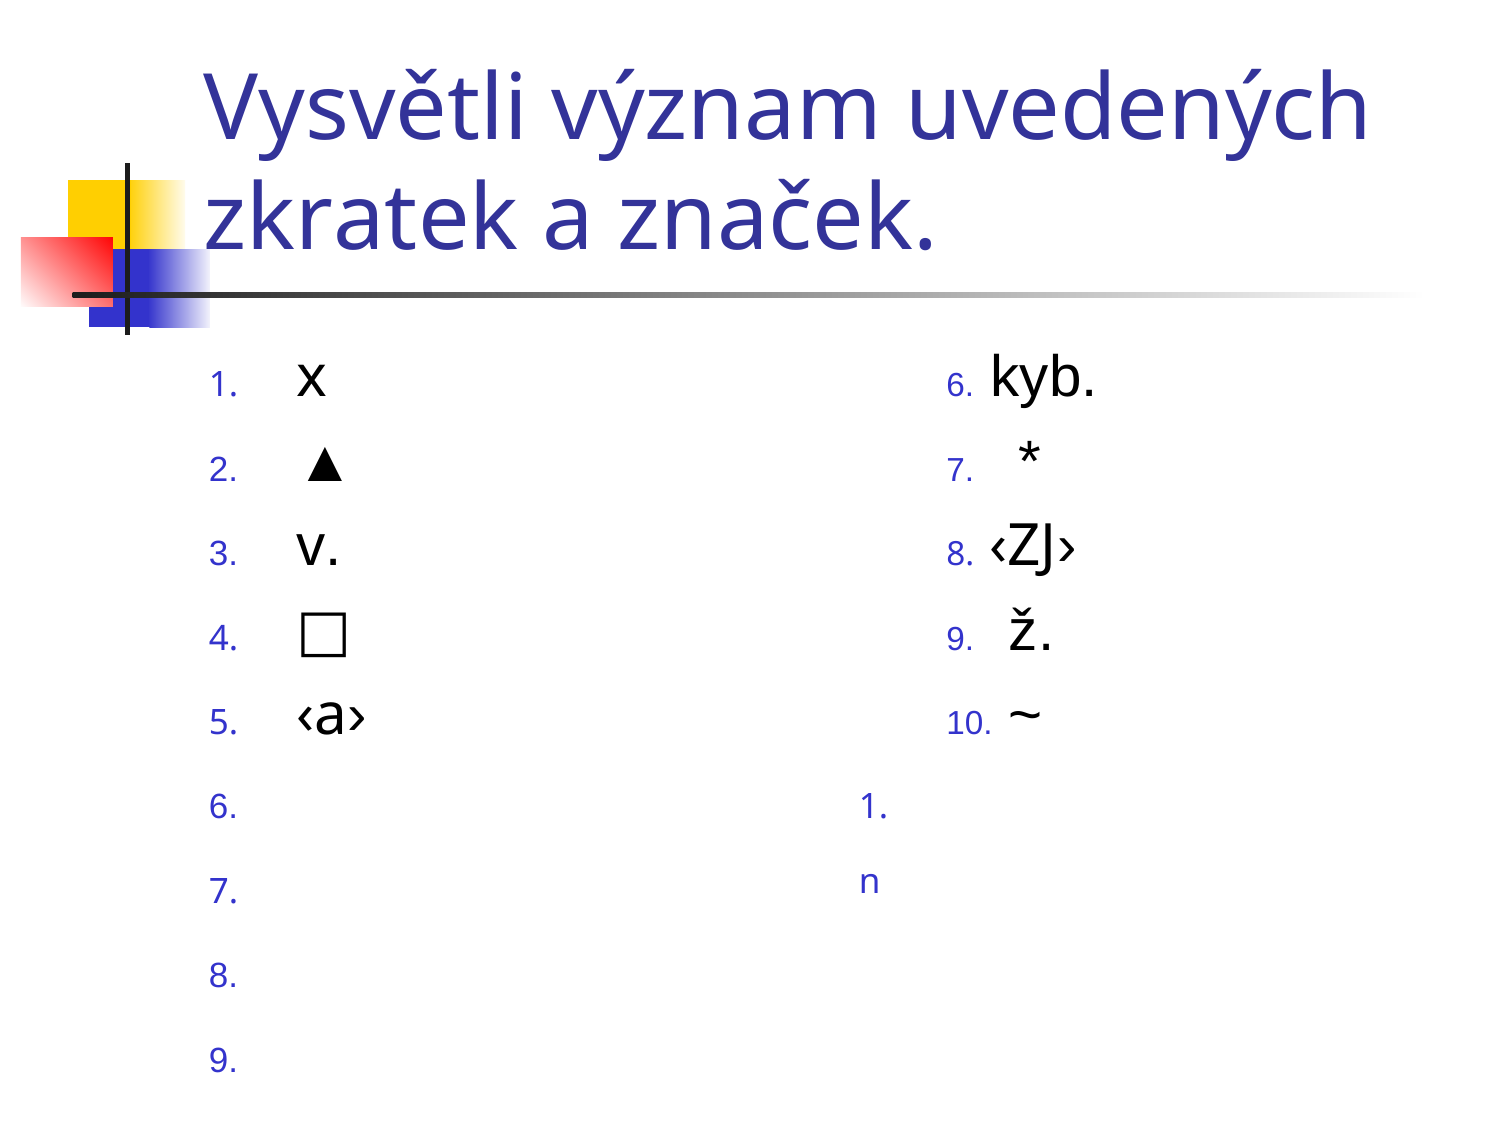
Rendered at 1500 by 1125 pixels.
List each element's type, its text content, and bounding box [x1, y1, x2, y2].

title Vysvětli význam uvedených zkratek a značek. [188, 35, 1468, 275]
list x ▲ v. □ ‹a› [193, 331, 819, 1007]
list 6. kyb. 7. * 8. ‹ZJ› 9. ž. 10. ~ [844, 331, 1469, 1007]
